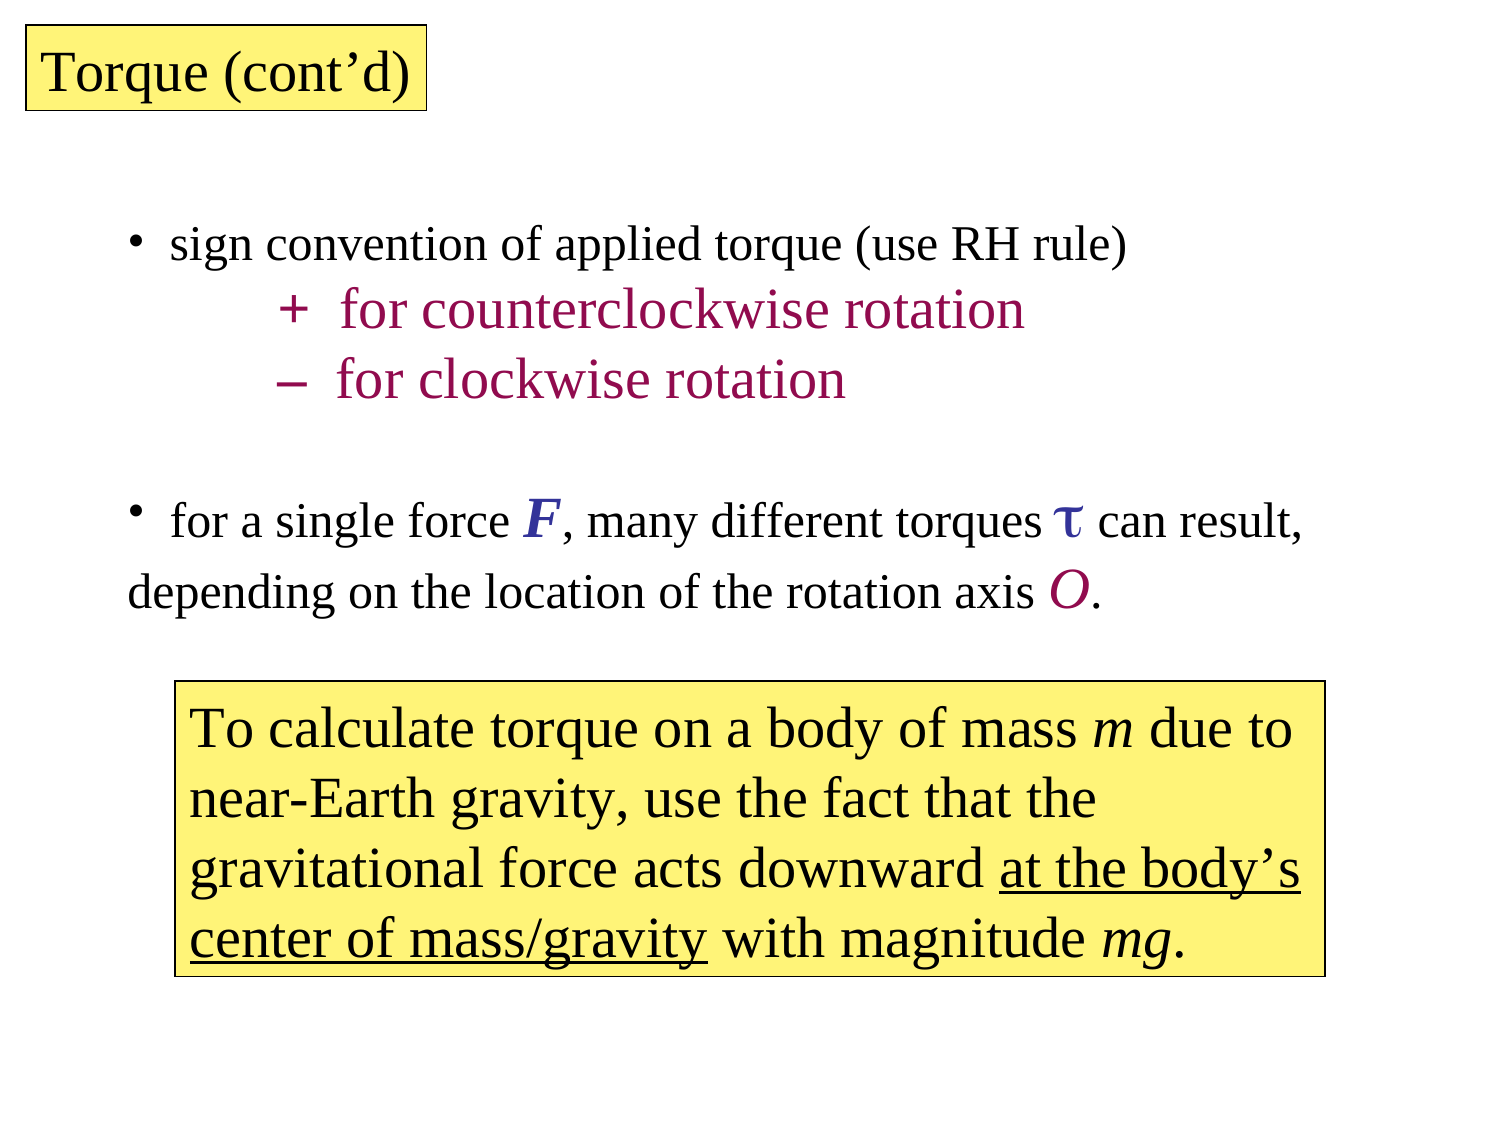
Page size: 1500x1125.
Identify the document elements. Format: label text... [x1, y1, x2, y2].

text_box To calculate torque on a body of mass m due to near-Earth gravity, use the fact that the gravitational force acts downward at the body’s center of mass/gravity with magnitude mg. [174, 681, 1326, 977]
text_box Torque (cont’d) [25, 24, 427, 111]
text_box sign convention of applied torque (use RH rule) + for counterclockwise rotation – for clockwise rotation for a single force F, many different torques τ can result, depending on the location of the rotation axis O. [112, 142, 1338, 689]
